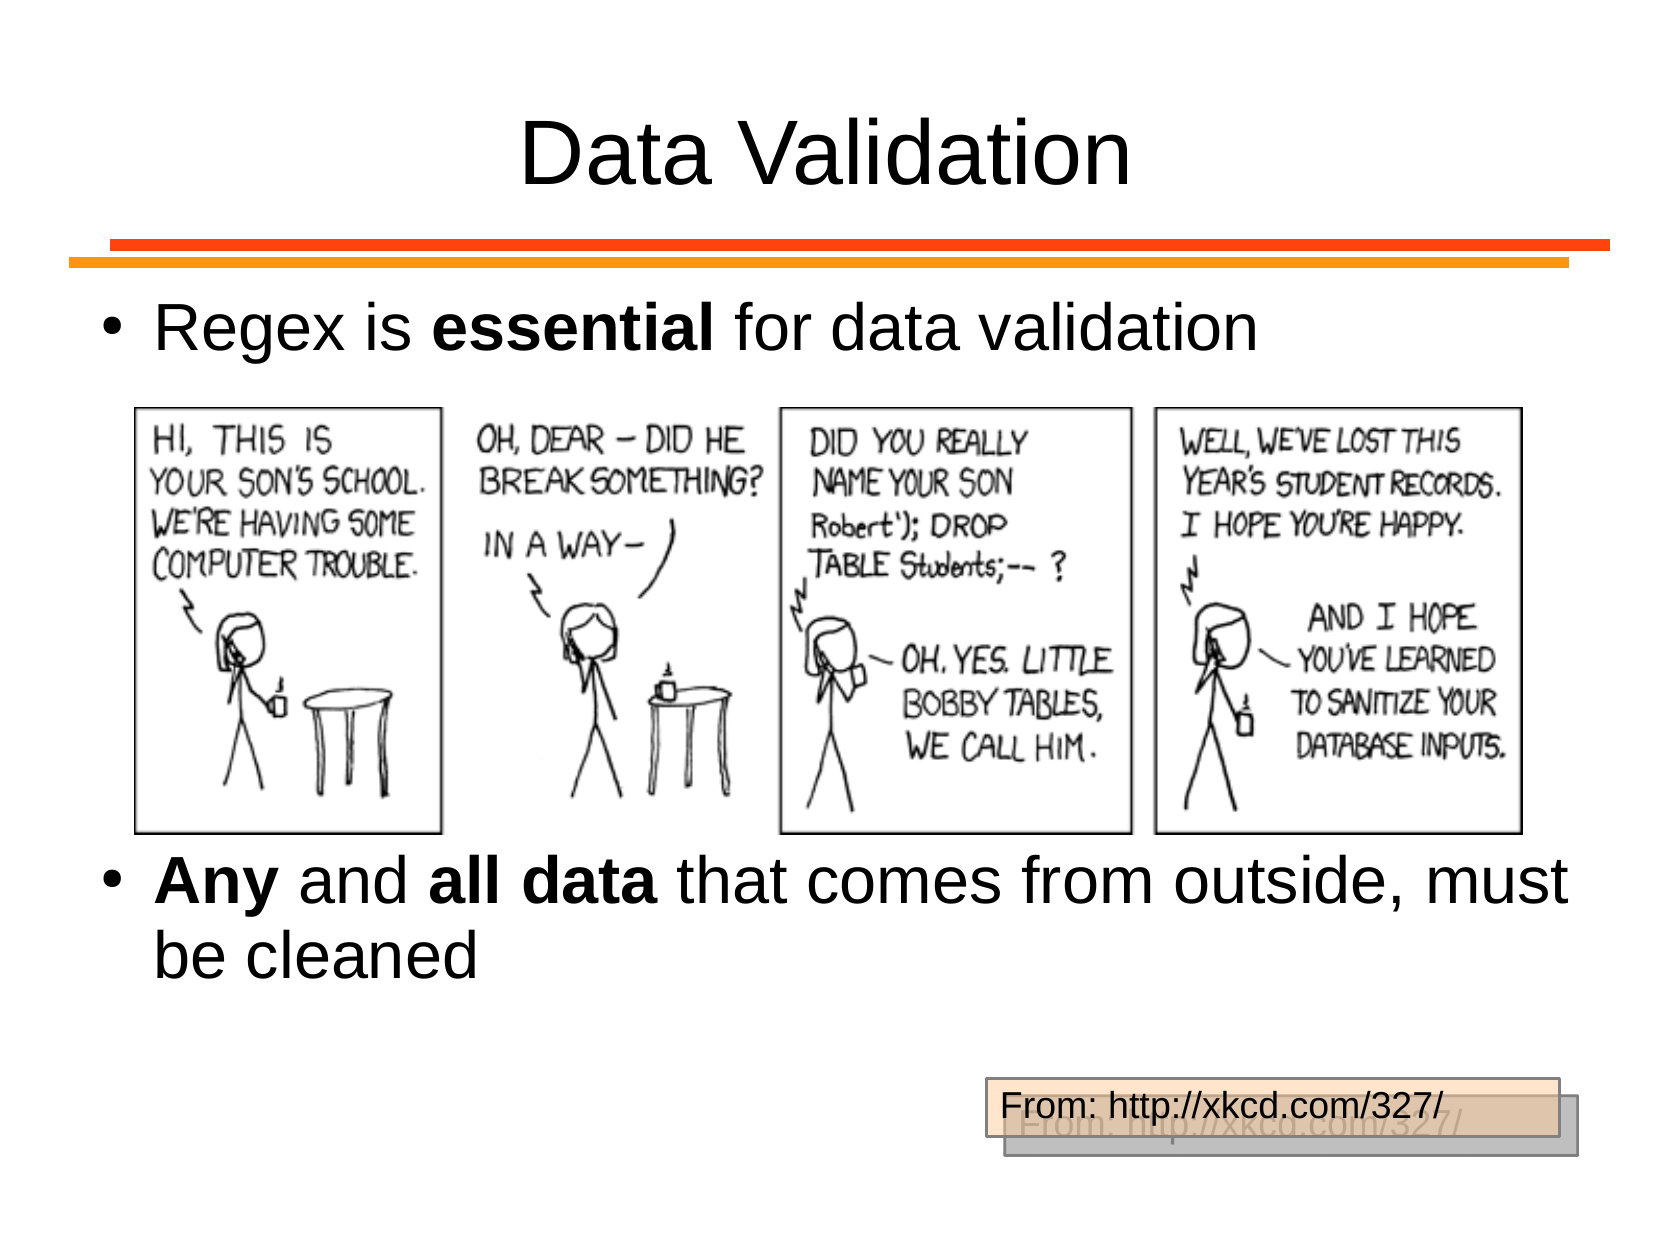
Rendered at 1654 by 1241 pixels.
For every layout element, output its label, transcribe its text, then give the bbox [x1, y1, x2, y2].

title Data Validation [82, 49, 1571, 257]
list Regex is essential for data validation Any and all data that comes from outside, must be cleaned [82, 290, 1571, 1109]
text_box From: http://xkcd.com/327/ [986, 1109, 1560, 1137]
